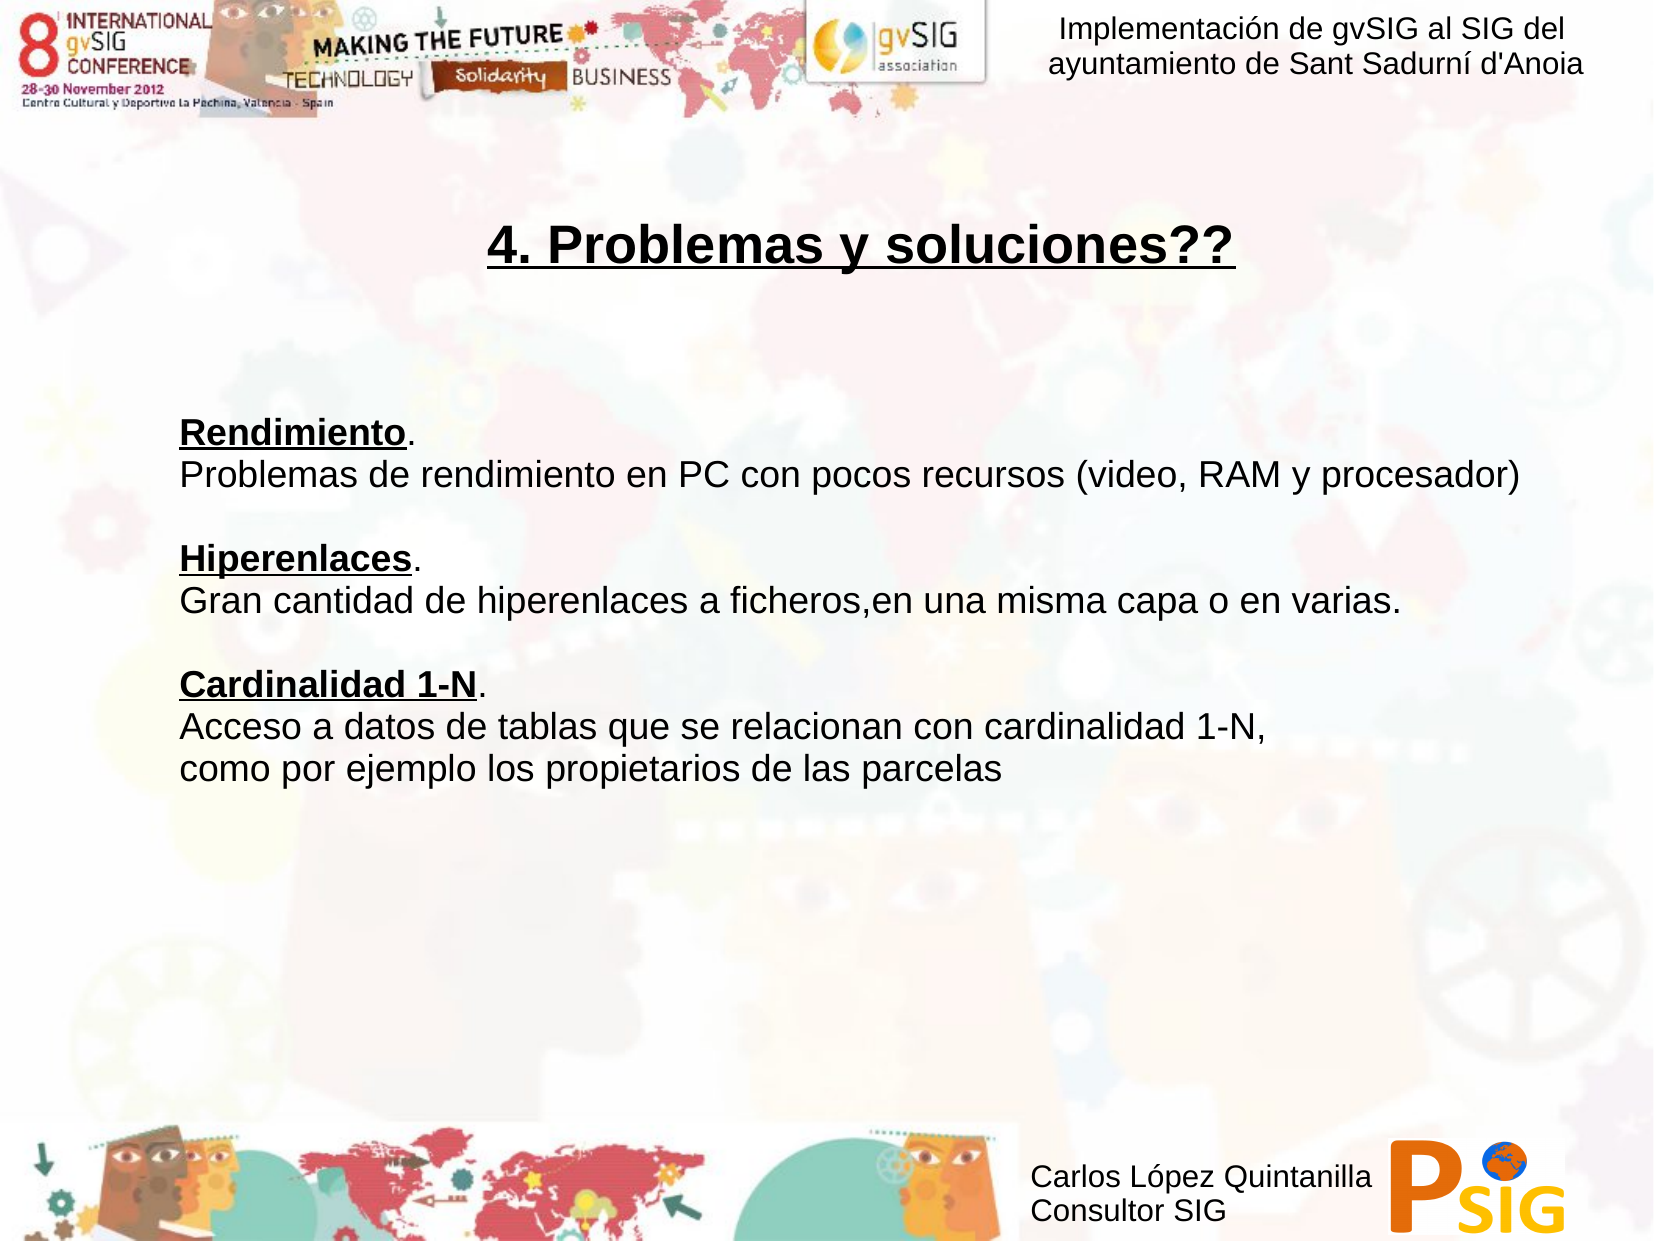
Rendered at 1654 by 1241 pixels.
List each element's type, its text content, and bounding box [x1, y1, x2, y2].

text_box Rendimiento. Problemas de rendimiento en PC con pocos recursos (video, RAM y procesador) Hiperenlaces. Gran cantidad de hiperenlaces a ficheros,en una misma capa o en varias. Cardinalidad 1-N. Acceso a datos de tablas que se relacionan con cardinalidad 1-N, como por ejemplo los propietarios de las parcelas [164, 403, 1536, 843]
text_box 4. Problemas y soluciones?? [472, 206, 1251, 284]
picture [0, 0, 1654, 1241]
